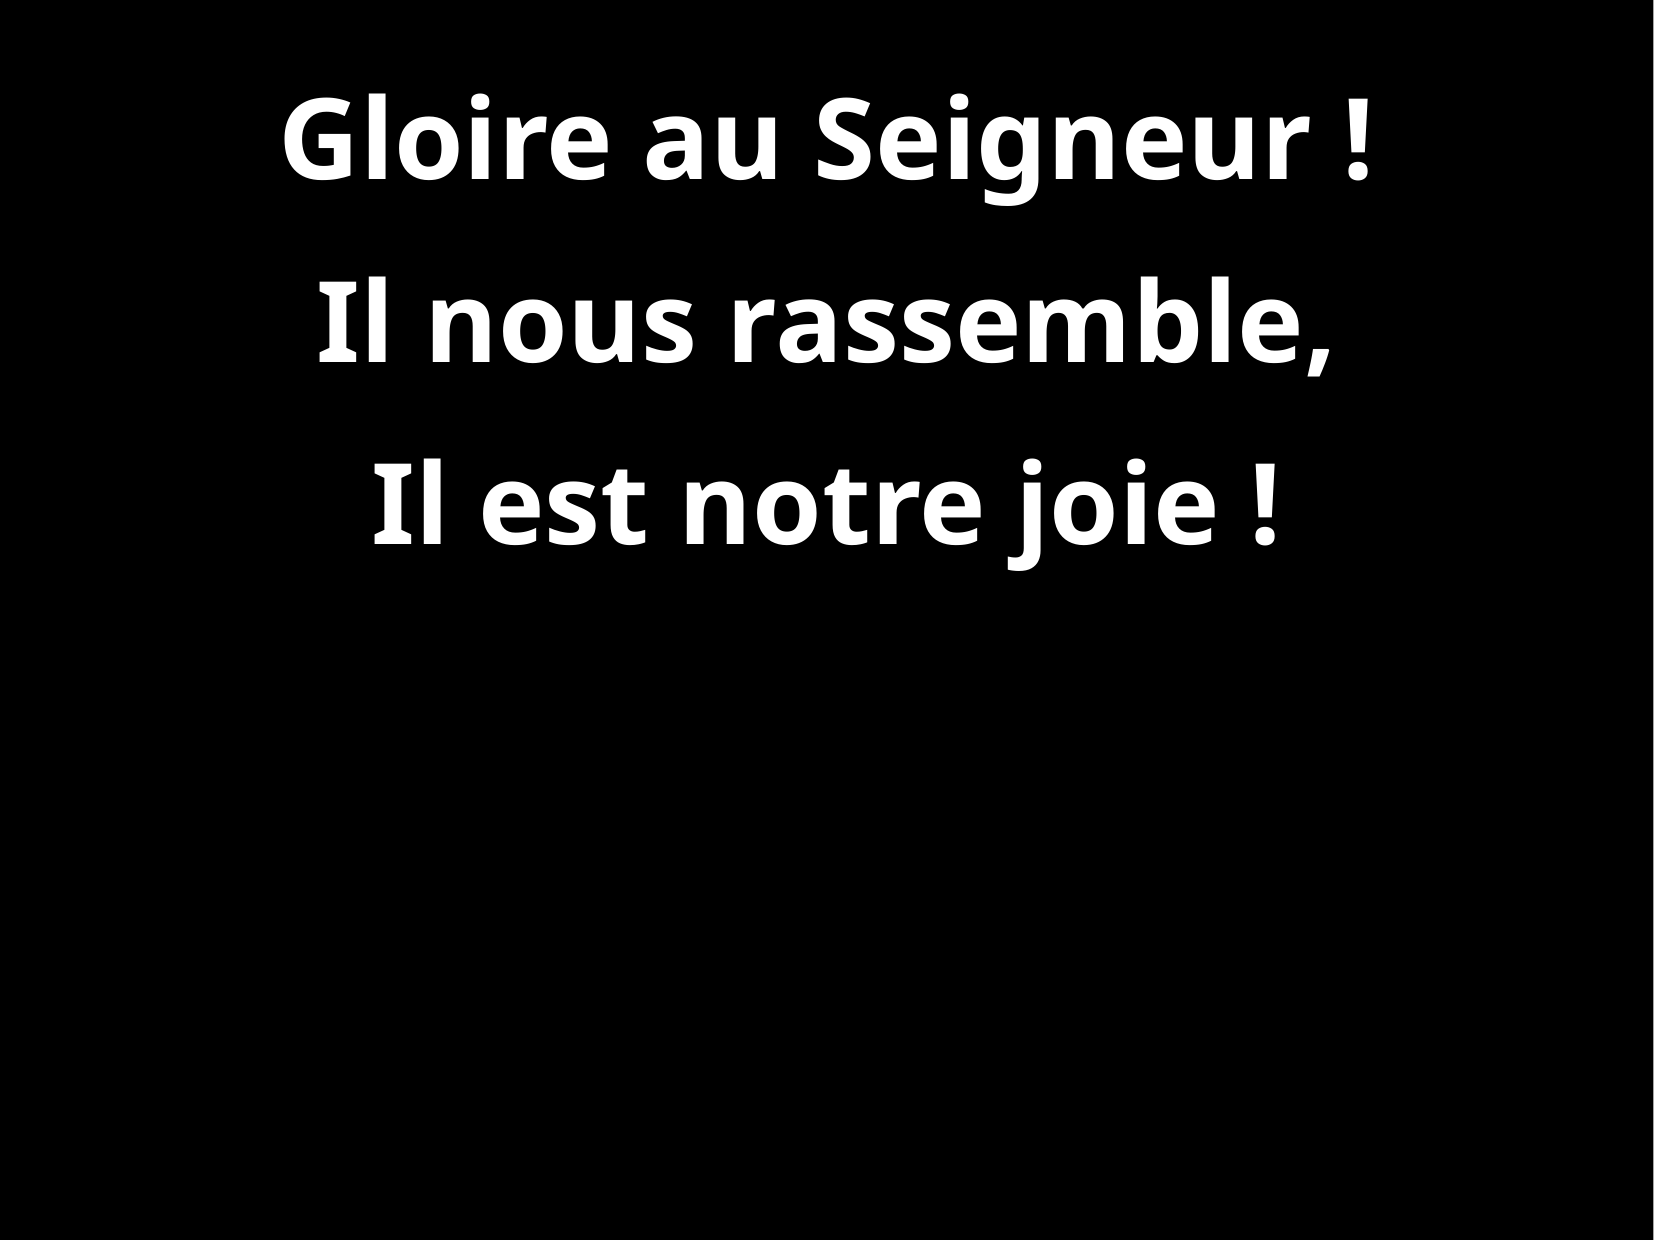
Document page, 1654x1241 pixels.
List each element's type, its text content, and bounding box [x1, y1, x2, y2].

list Gloire au Seigneur ! Il nous rassemble, Il est notre joie ! [82, 59, 1571, 1109]
